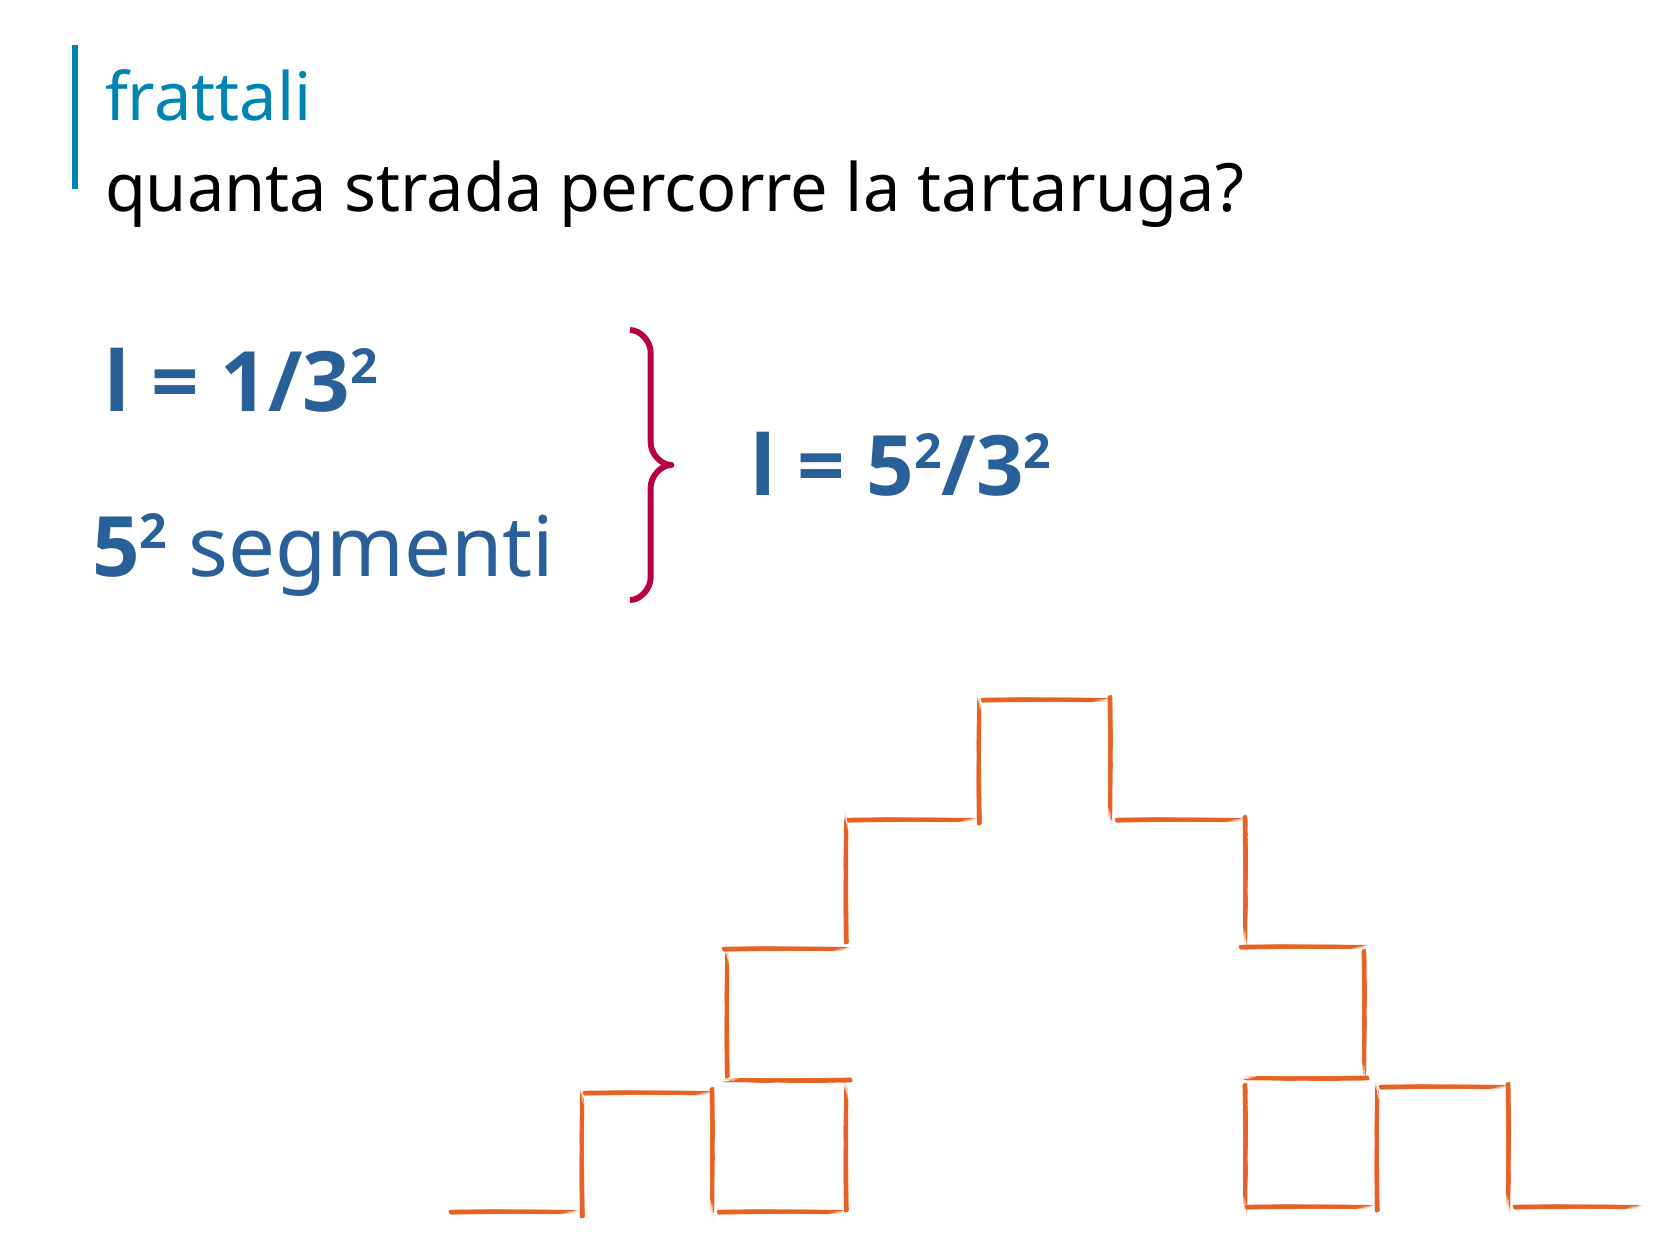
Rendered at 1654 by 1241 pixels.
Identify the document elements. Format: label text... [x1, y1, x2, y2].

text_box 52 segmenti [85, 485, 562, 601]
picture [1512, 1204, 1648, 1210]
picture [716, 943, 856, 1215]
picture [1242, 1077, 1514, 1218]
title frattali quanta strada percorre la tartaruga? [105, 49, 1571, 200]
picture [843, 690, 1116, 945]
picture [448, 1083, 719, 1222]
text_box l = 1/32 [90, 320, 392, 436]
text_box l = 52/32 [736, 405, 1066, 520]
picture [1114, 814, 1374, 1084]
